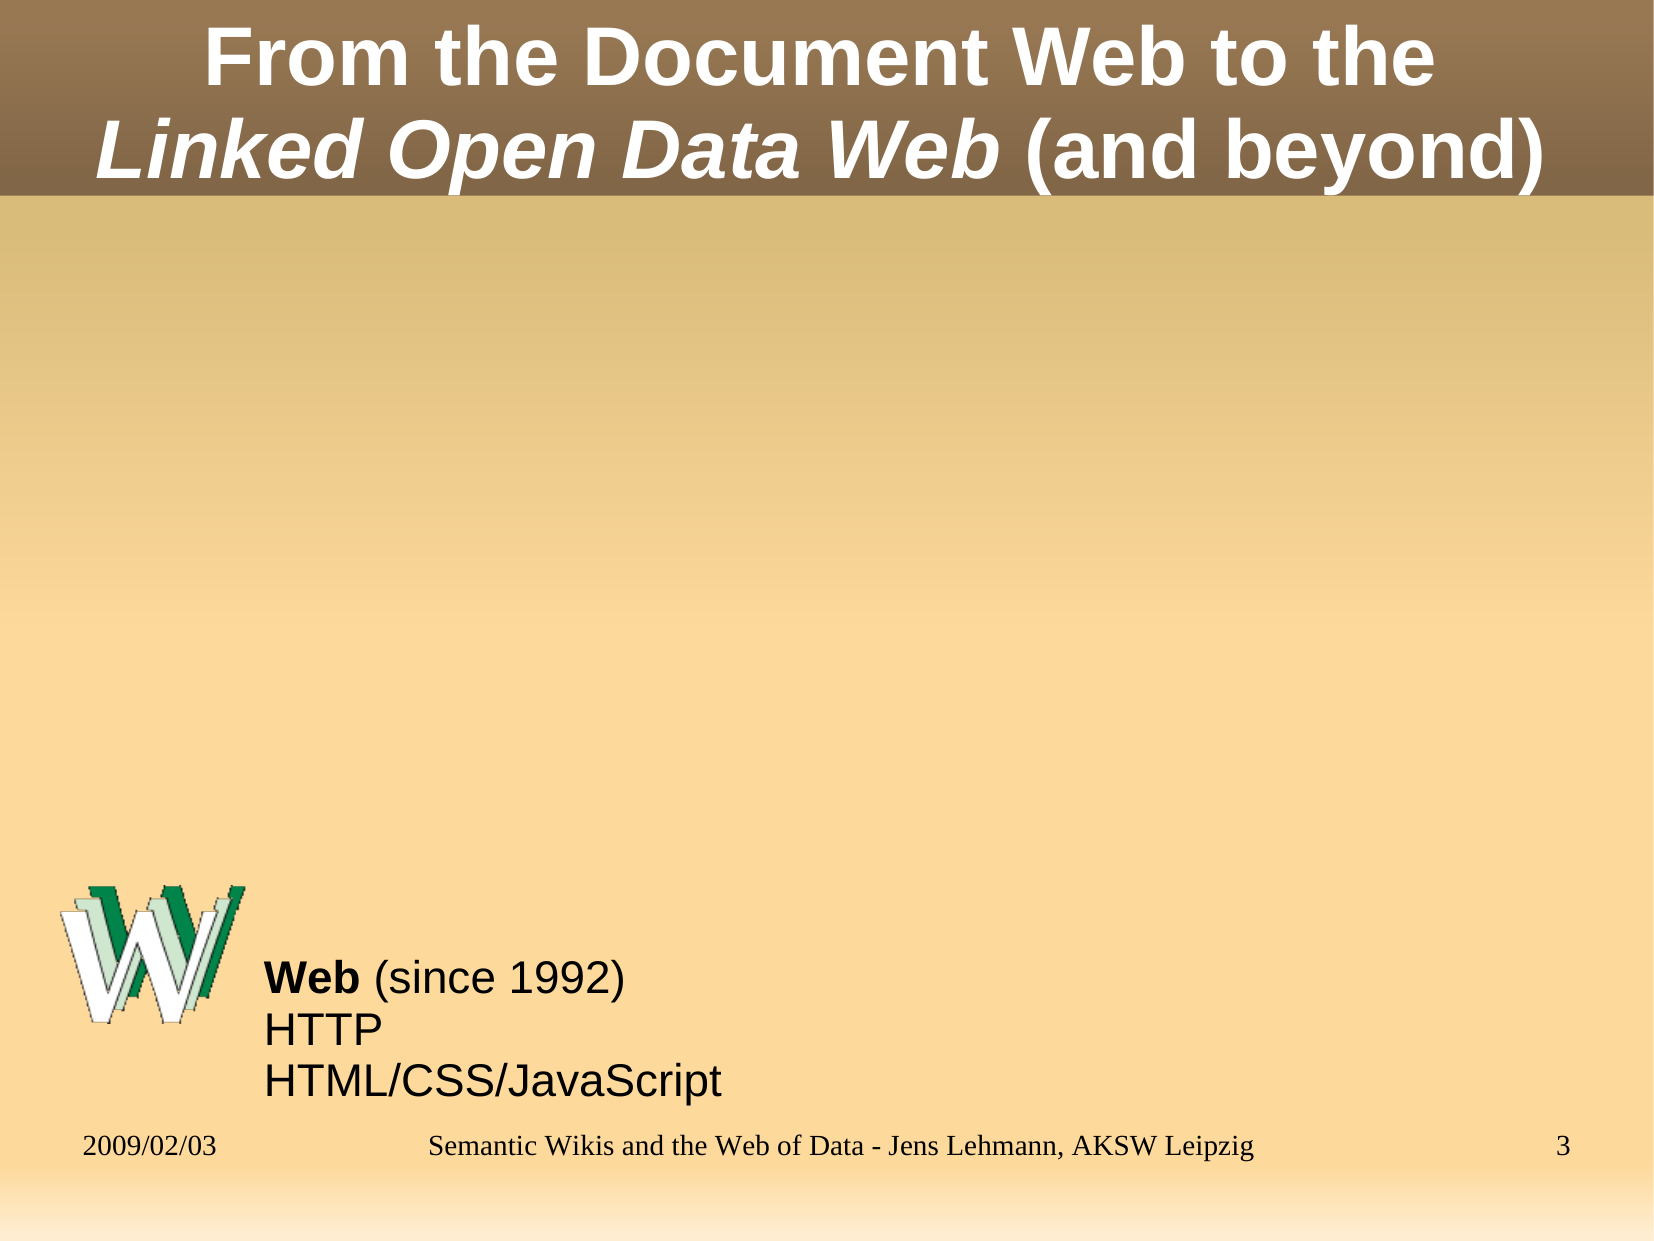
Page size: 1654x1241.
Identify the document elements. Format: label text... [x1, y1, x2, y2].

text_box Web (since 1992) HTTP HTML/CSS/JavaScript [249, 944, 738, 1115]
picture [0, 0, 1654, 1241]
title From the Document Web to the Linked Open Data Web (and beyond) [76, 7, 1565, 200]
